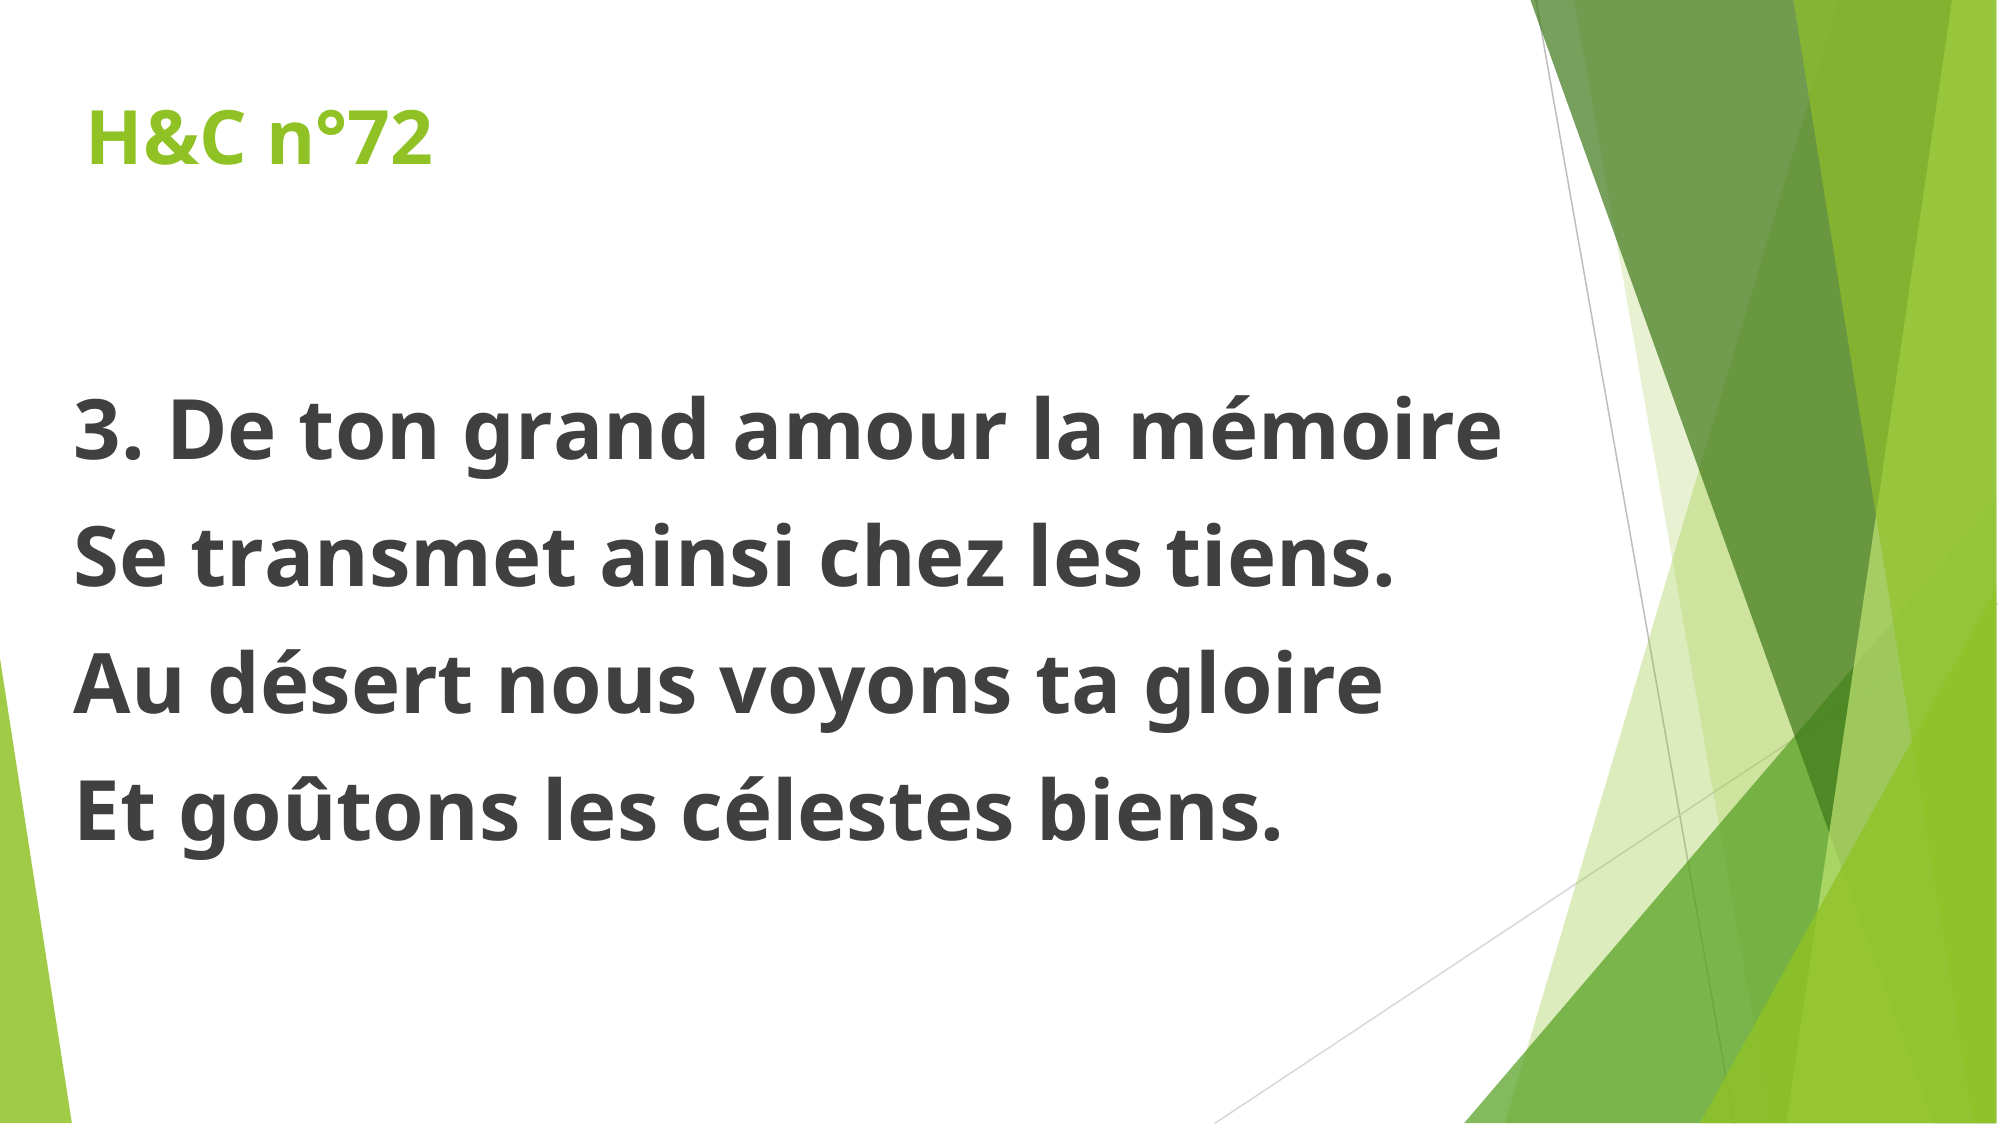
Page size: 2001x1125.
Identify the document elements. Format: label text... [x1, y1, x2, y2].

text_box 3. De ton grand amour la mémoire Se transmet ainsi chez les tiens. Au désert nous voyons ta gloire Et goûtons les célestes biens. [59, 354, 1985, 1075]
text_box H&C n°72 [70, 82, 497, 189]
